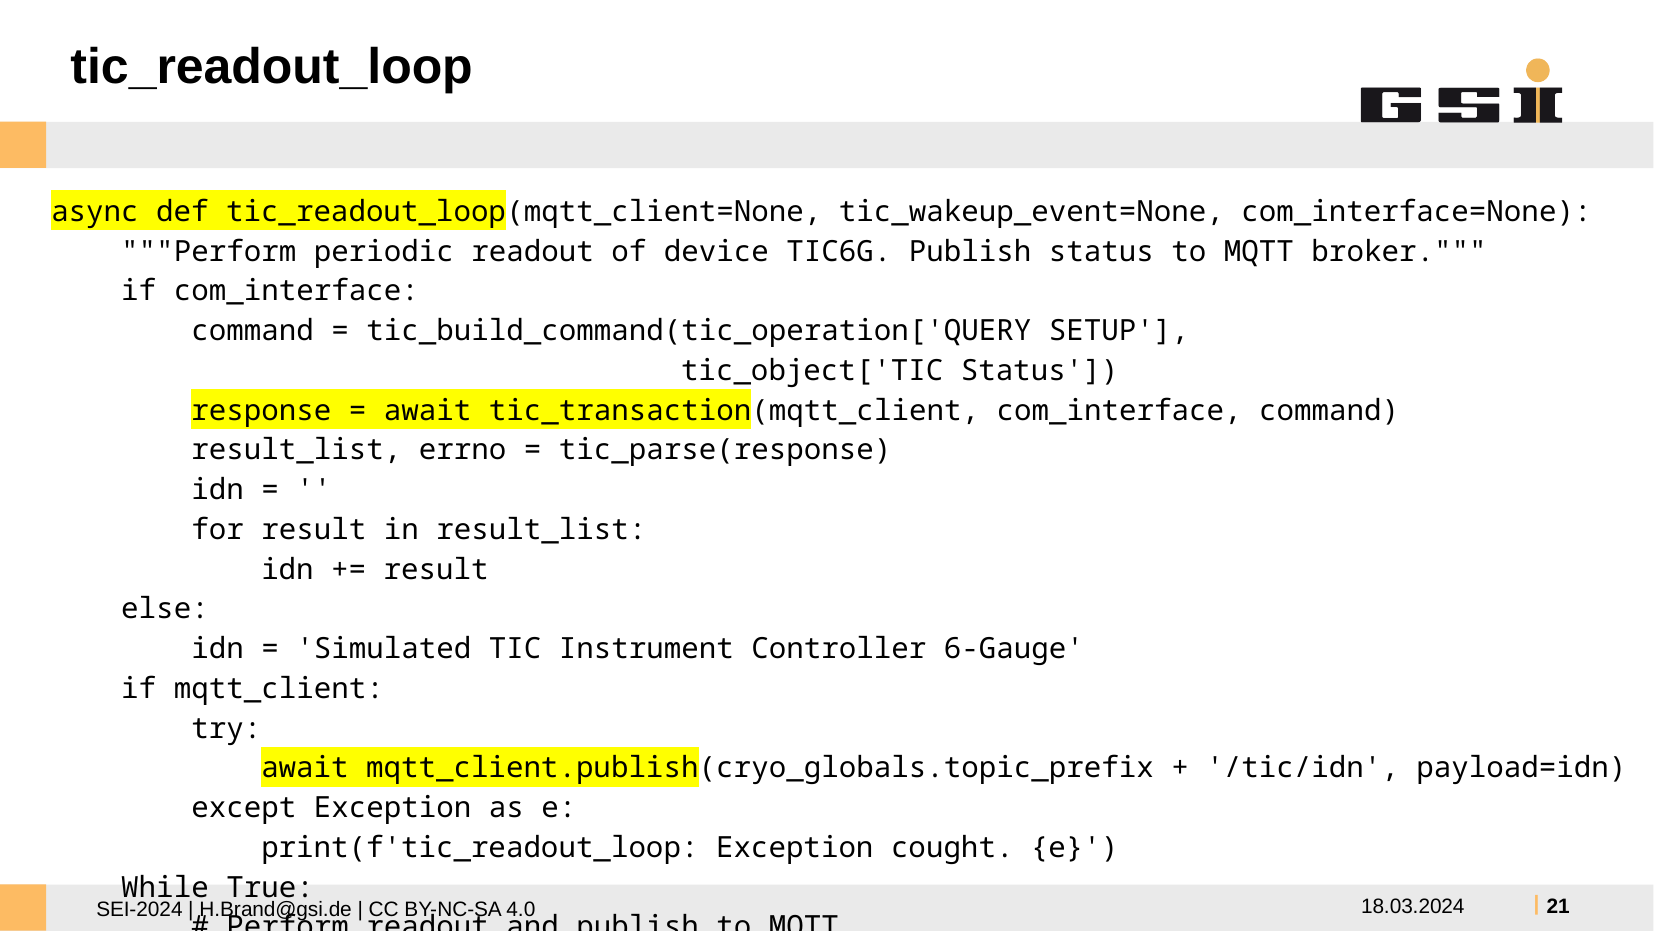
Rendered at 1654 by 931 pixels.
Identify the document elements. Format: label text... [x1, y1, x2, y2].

title tic_readout_loop [70, 13, 1081, 120]
text_box async def tic_readout_loop(mqtt_client=None, tic_wakeup_event=None, com_interface=None): """Perform periodic readout of device TIC6G. Publish status to MQTT broker.""" if com_interface: command = tic_build_command(tic_operation['QUERY SETUP'], tic_object['TIC Status']) response = await tic_transaction(mqtt_client, com_interface, command) result_list, errno = tic_parse(response) idn = '' for result in result_list: idn += result else: idn = 'Simulated TIC Instrument Controller 6-Gauge' if mqtt_client: try: await mqtt_client.publish(cryo_globals.topic_prefix + '/tic/idn', payload=idn) except Exception as e: print(f'tic_readout_loop: Exception cought. {e}') While True: # Perform readout and publish to MQTT await cryo.event_wait(tic_wakeup_event, cryo_globals.tic_readout_interval) [36, 182, 1645, 931]
picture [1359, 56, 1564, 125]
